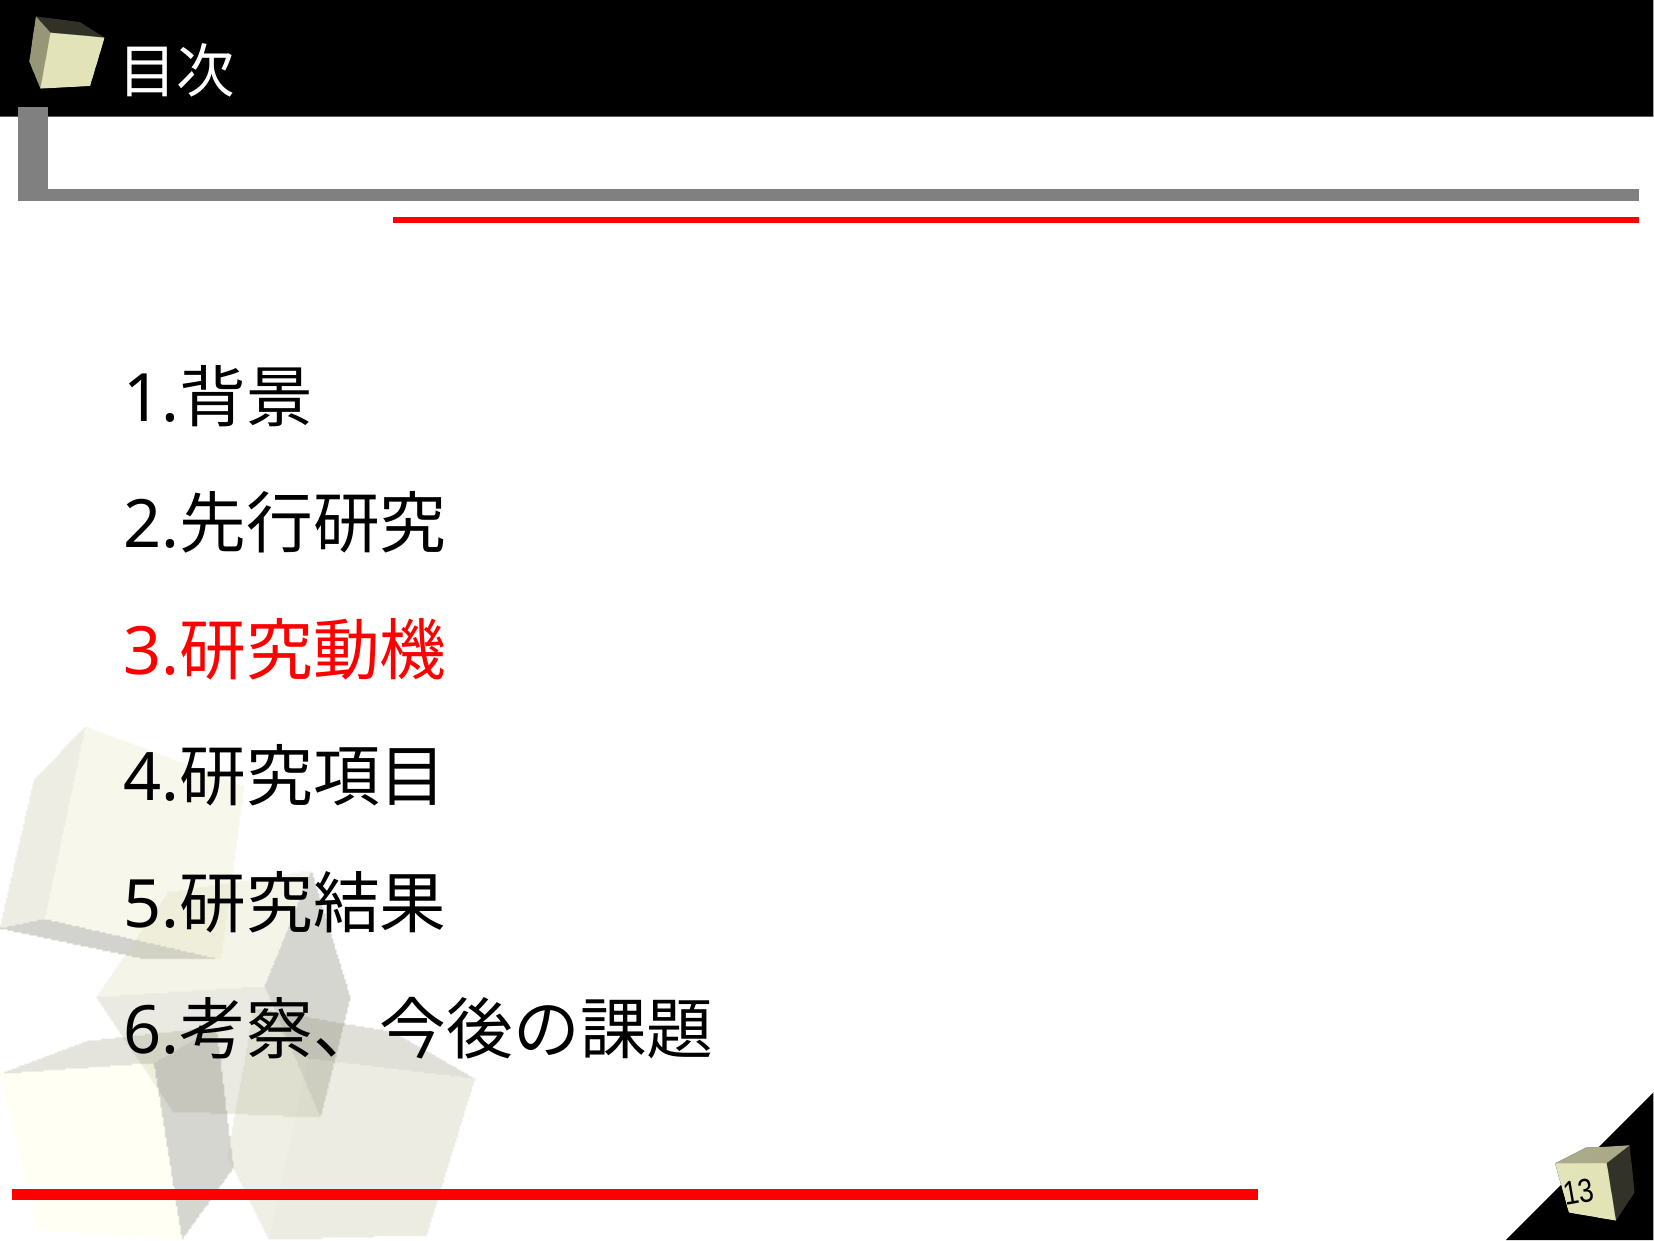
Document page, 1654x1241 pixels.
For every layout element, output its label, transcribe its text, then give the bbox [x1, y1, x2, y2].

picture [0, 726, 477, 1241]
list 1.背景 2.先行研究 3.研究動機 4.研究項目 5.研究結果 6.考察、今後の課題 [123, 343, 1536, 1211]
title 目次 [118, 0, 1531, 171]
